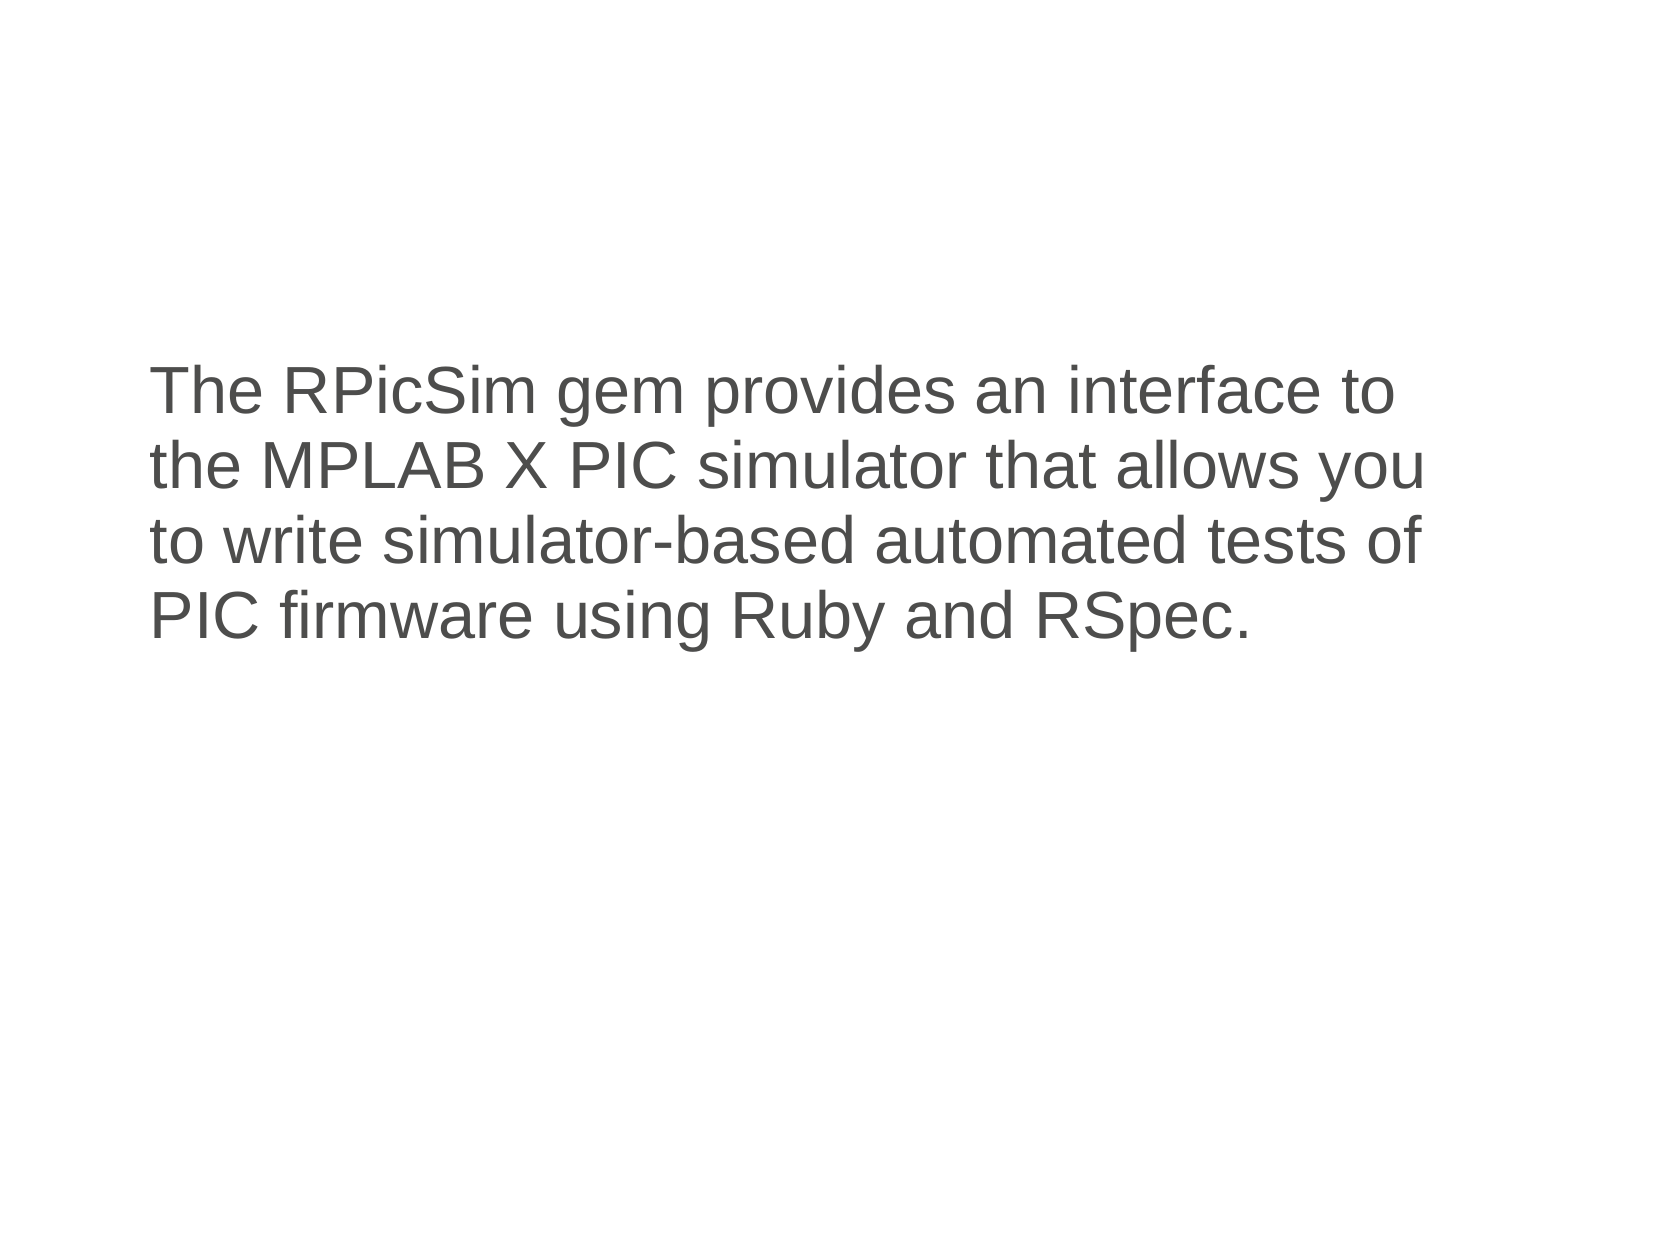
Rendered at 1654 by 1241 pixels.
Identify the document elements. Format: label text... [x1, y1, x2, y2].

text_box The RPicSim gem provides an interface to the MPLAB X PIC simulator that allows you to write simulator-based automated tests of PIC firmware using Ruby and RSpec. [135, 346, 1501, 661]
